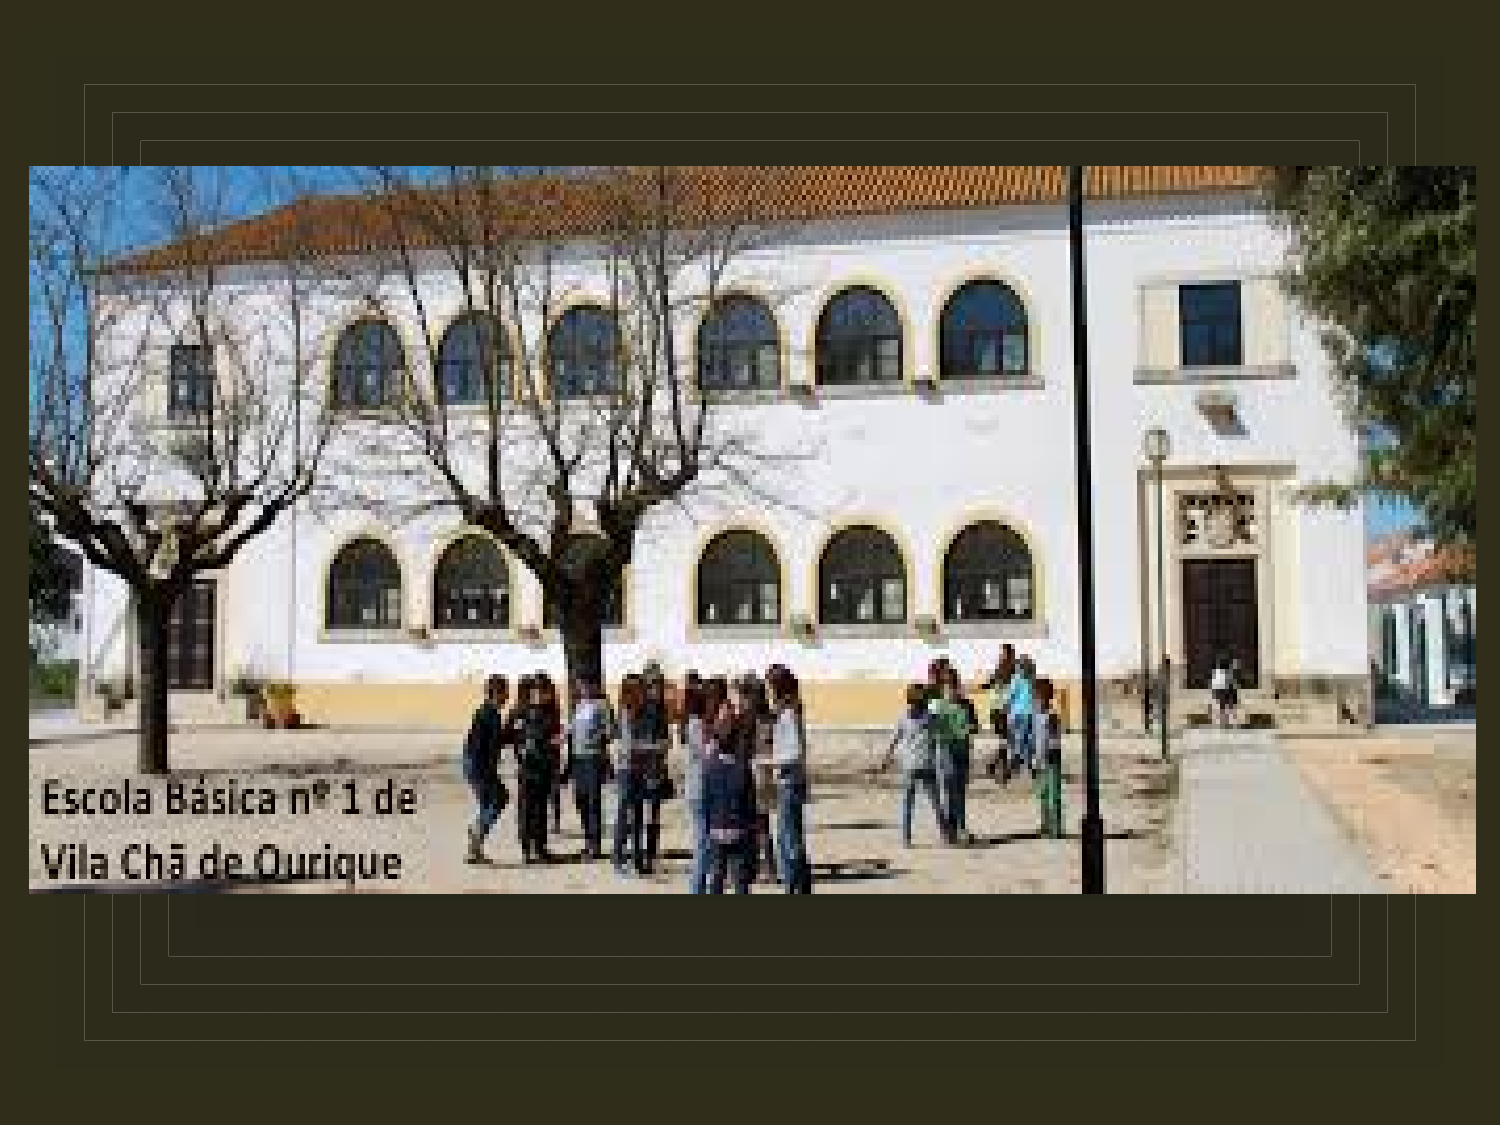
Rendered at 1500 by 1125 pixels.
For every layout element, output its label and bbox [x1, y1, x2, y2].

picture [29, 166, 1476, 894]
